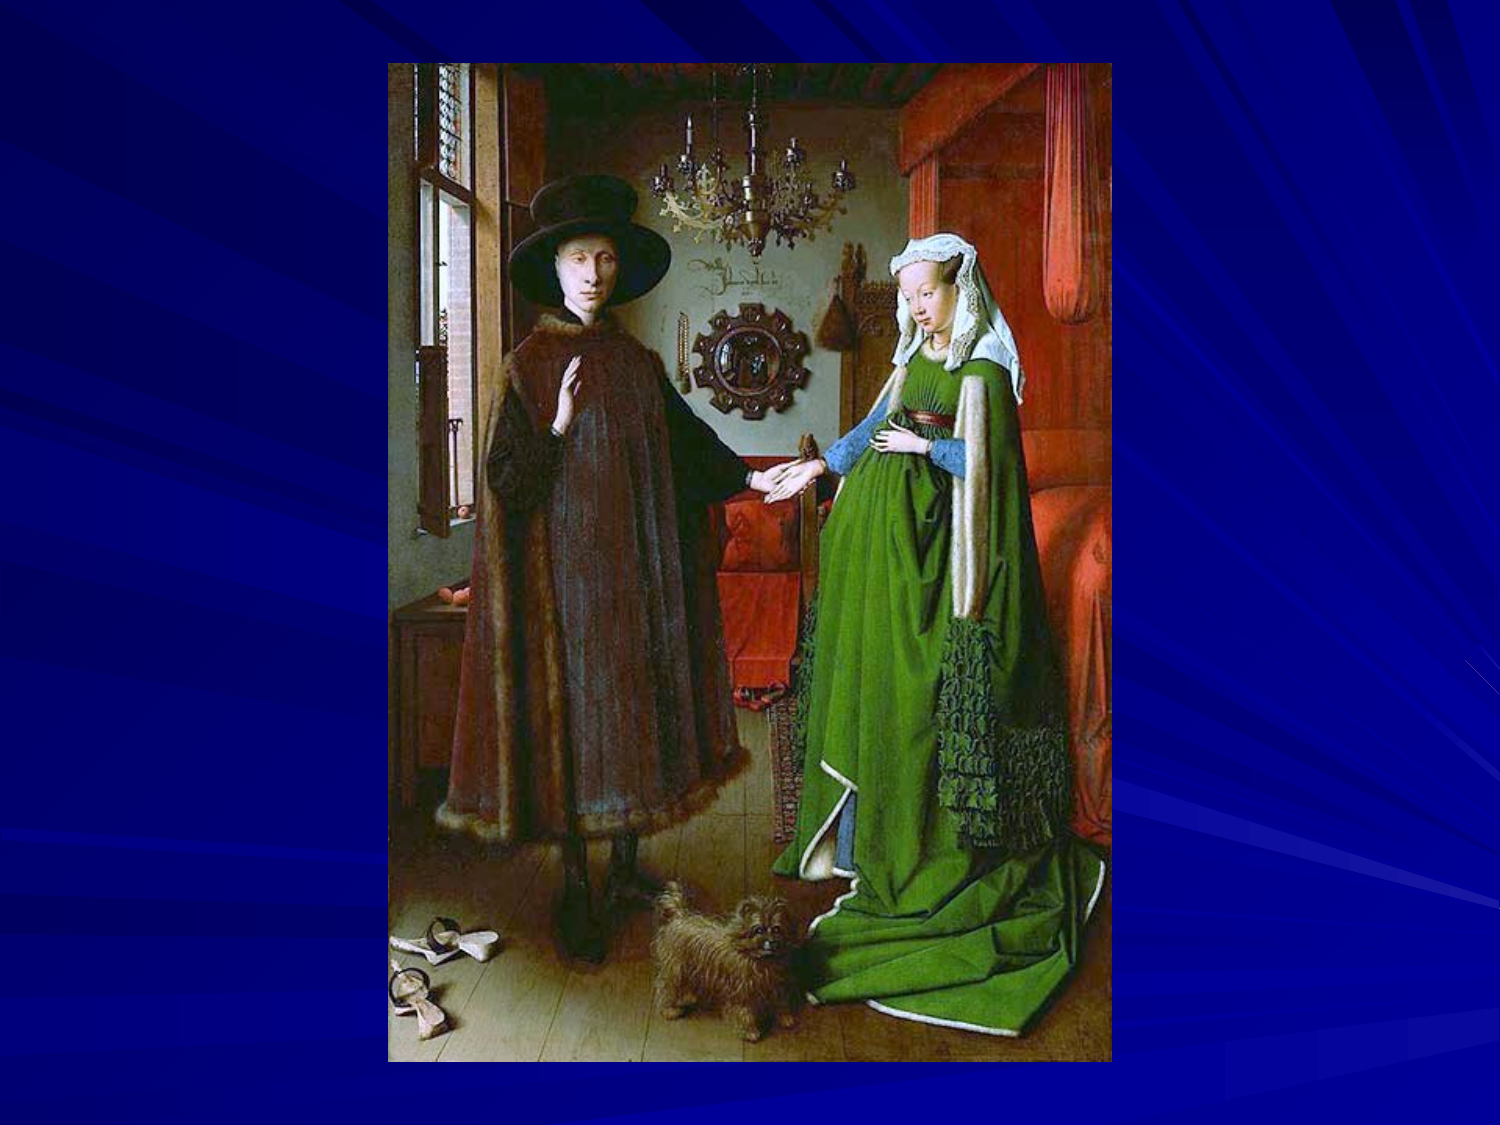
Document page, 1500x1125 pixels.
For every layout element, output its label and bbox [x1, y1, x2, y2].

picture [388, 63, 1112, 1062]
